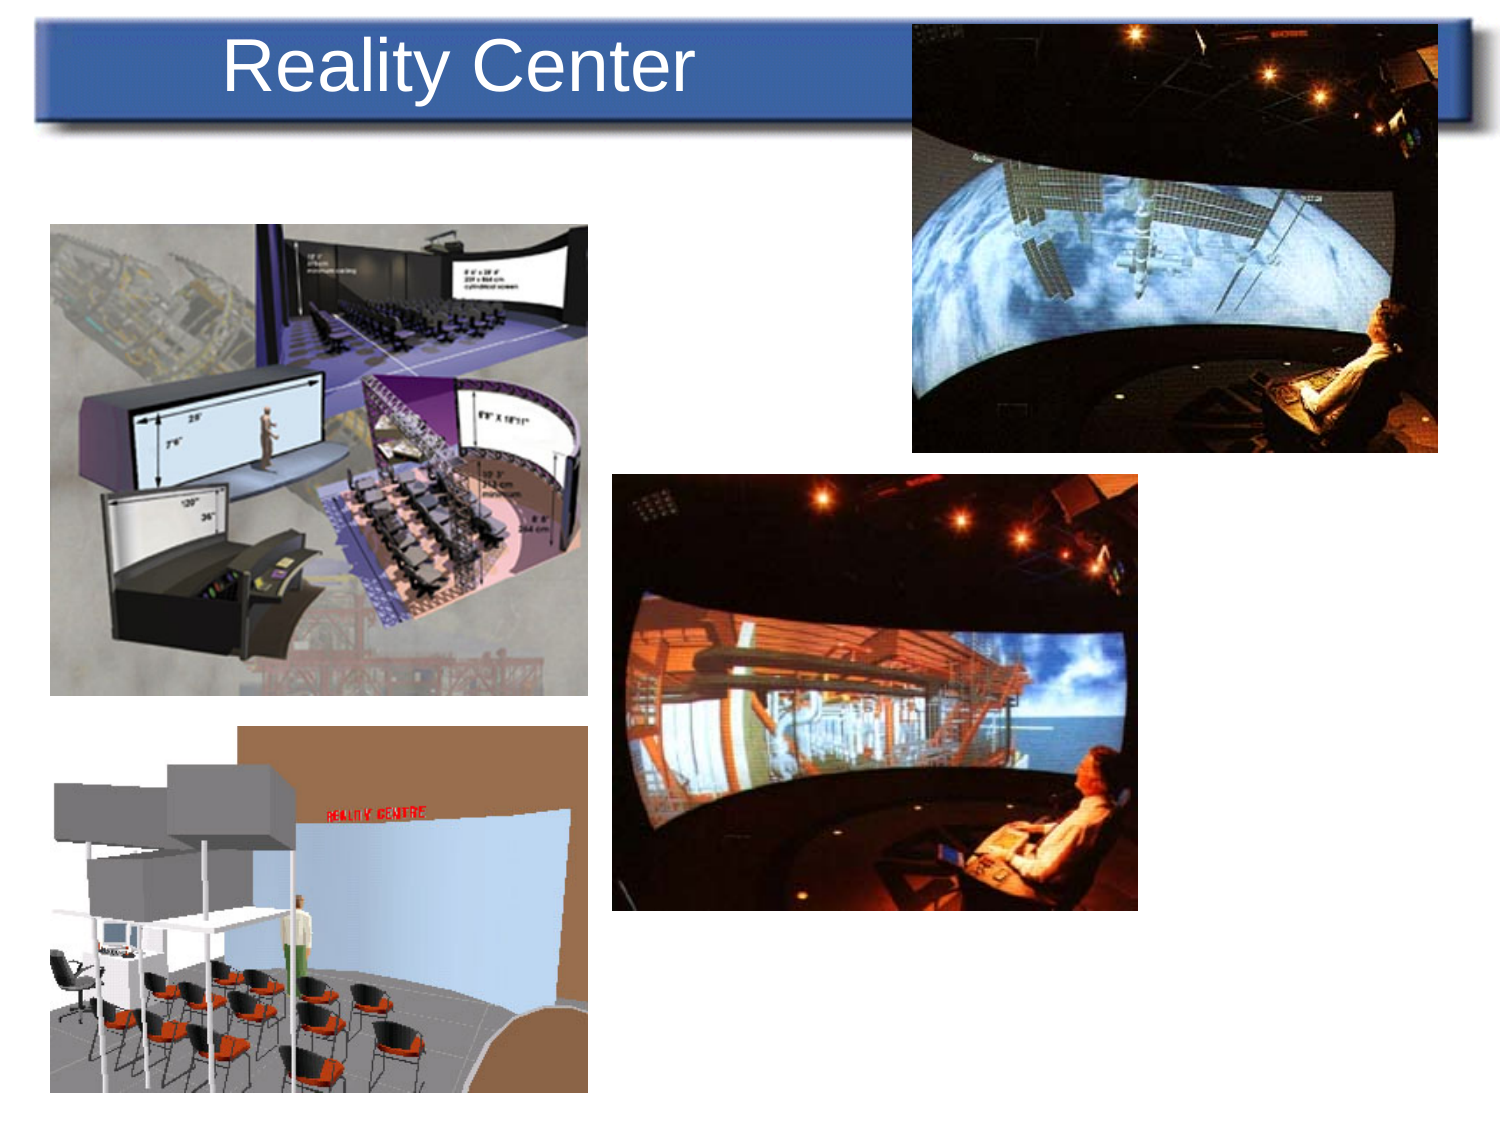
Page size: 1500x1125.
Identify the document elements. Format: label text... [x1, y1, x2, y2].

picture [50, 726, 588, 1093]
picture [612, 474, 1138, 911]
title Reality Center [53, 0, 866, 124]
picture [33, 15, 1500, 453]
picture [50, 224, 588, 696]
